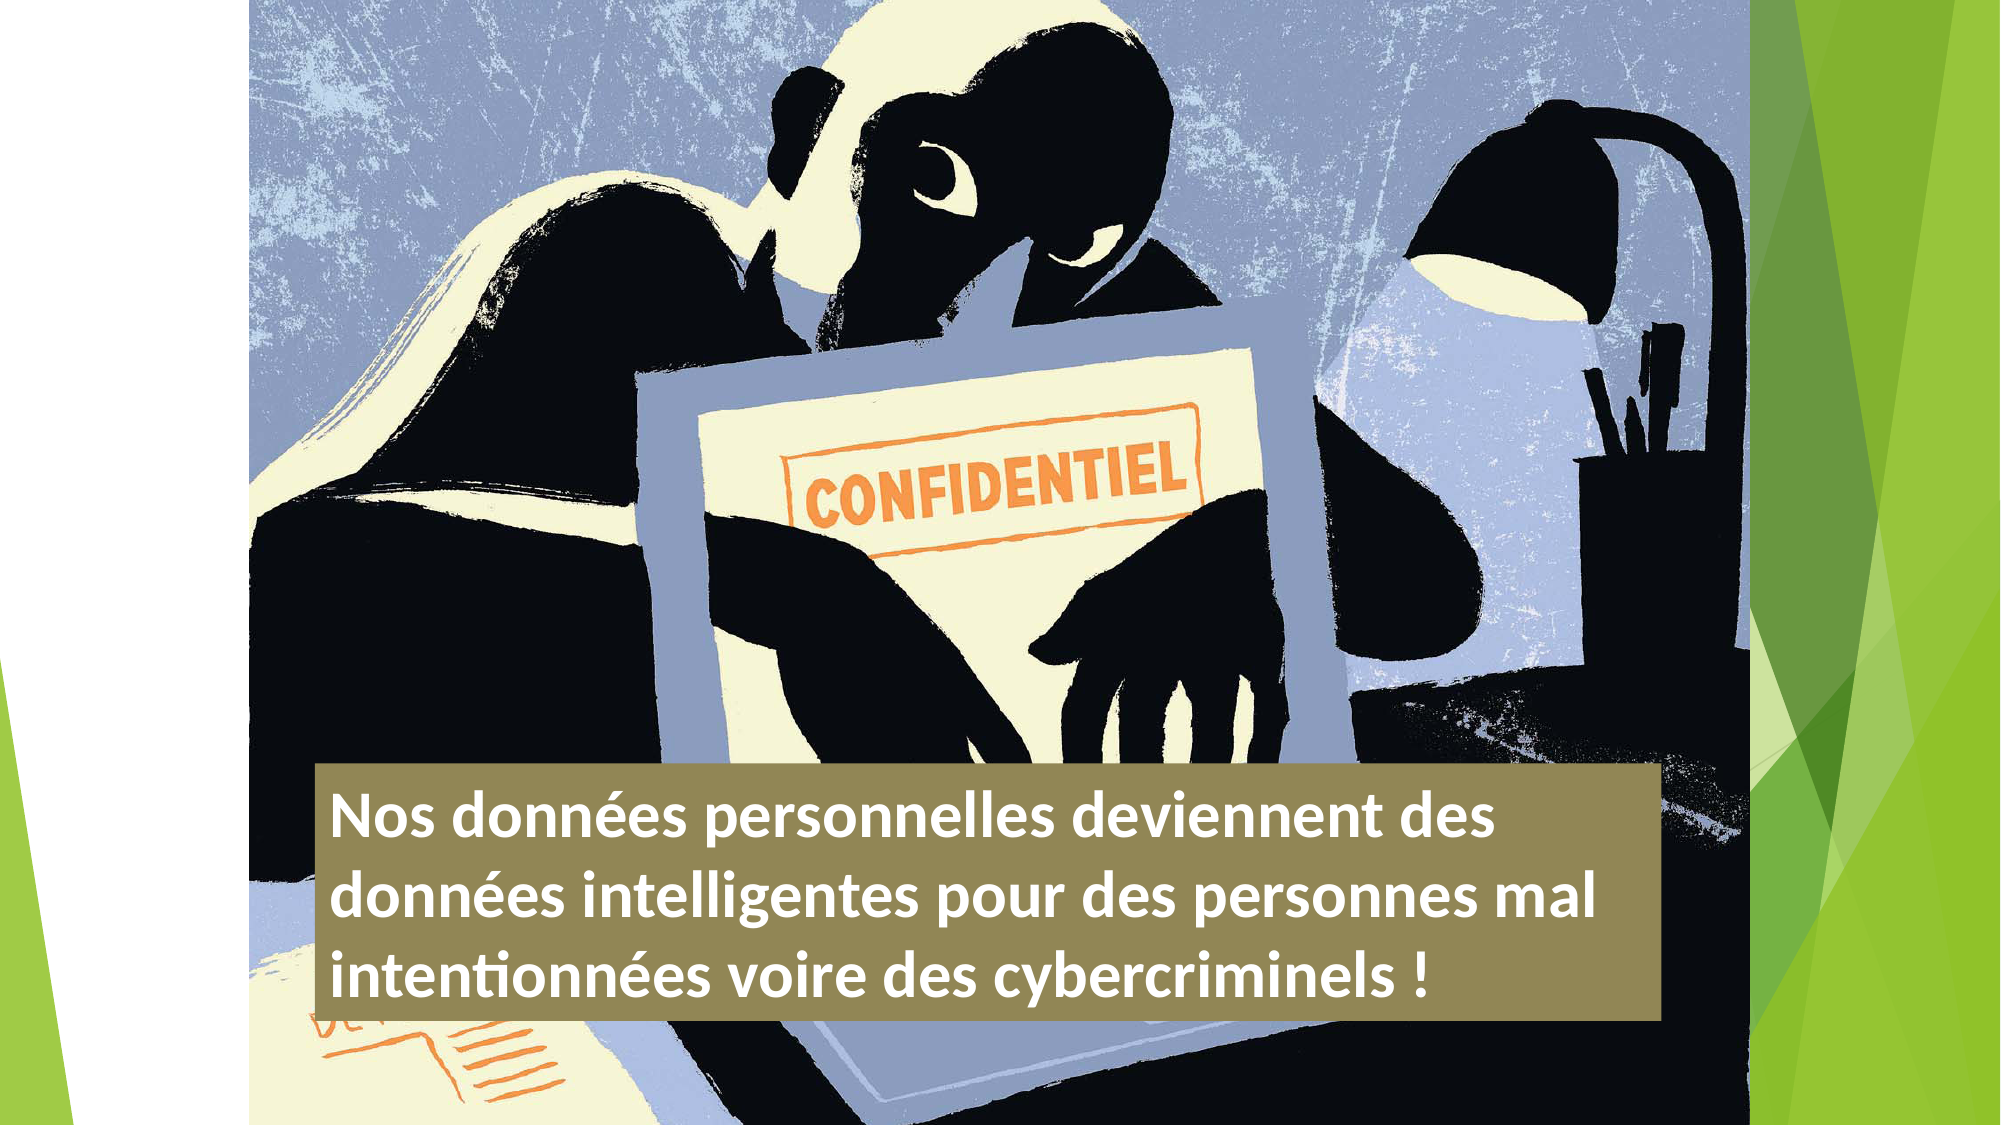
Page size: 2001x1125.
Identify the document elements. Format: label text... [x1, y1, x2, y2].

text_box Nos données personnelles deviennent des données intelligentes pour des personnes mal intentionnées voire des cybercriminels ! [314, 763, 1662, 1021]
picture [249, 0, 1750, 1125]
